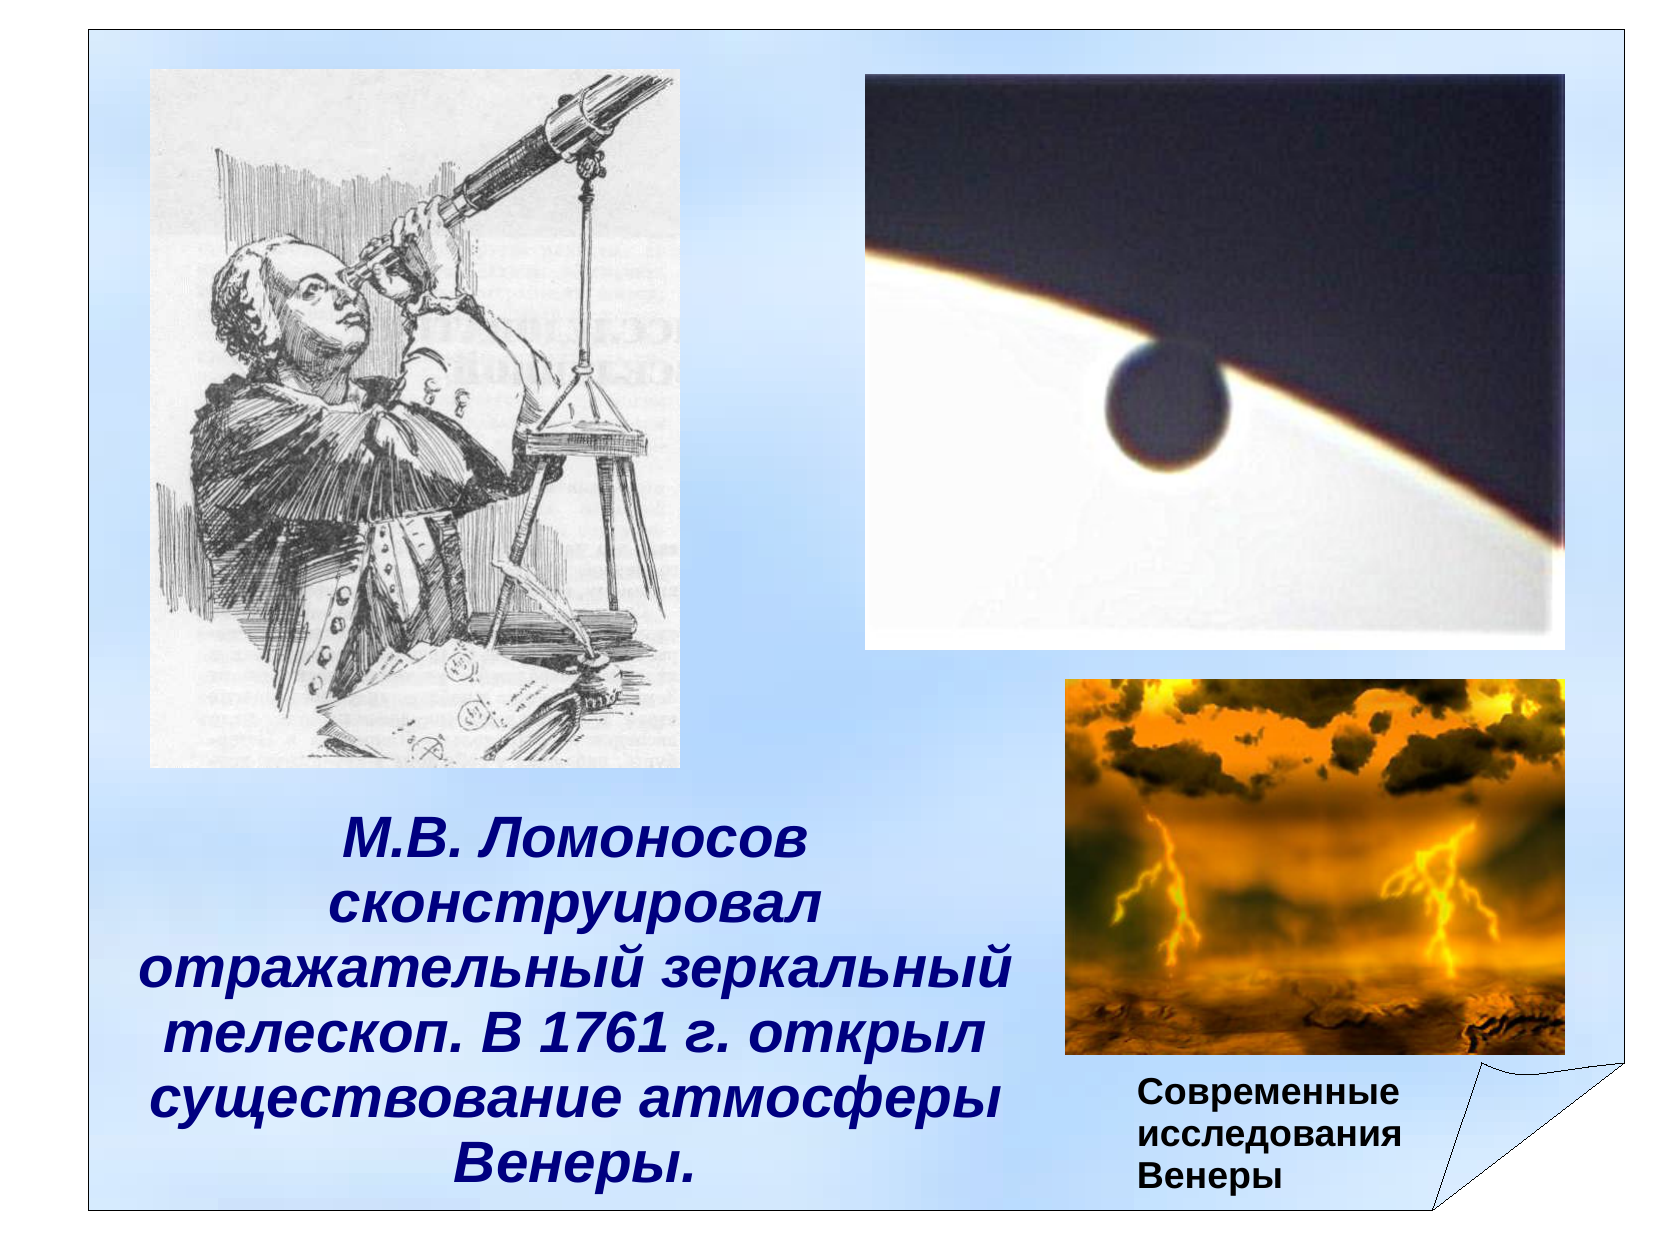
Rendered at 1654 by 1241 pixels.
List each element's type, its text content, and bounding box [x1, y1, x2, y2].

picture [150, 69, 680, 768]
picture [1065, 679, 1565, 1055]
text_box Современные исследования Венеры [1122, 1062, 1565, 1208]
picture [865, 74, 1565, 650]
text_box М.В. Ломоносов сконструировал отражательный зеркальный телескоп. В 1761 г. открыл существование атмосферы Венеры. [118, 797, 1034, 1210]
text_box [88, 29, 1625, 1211]
